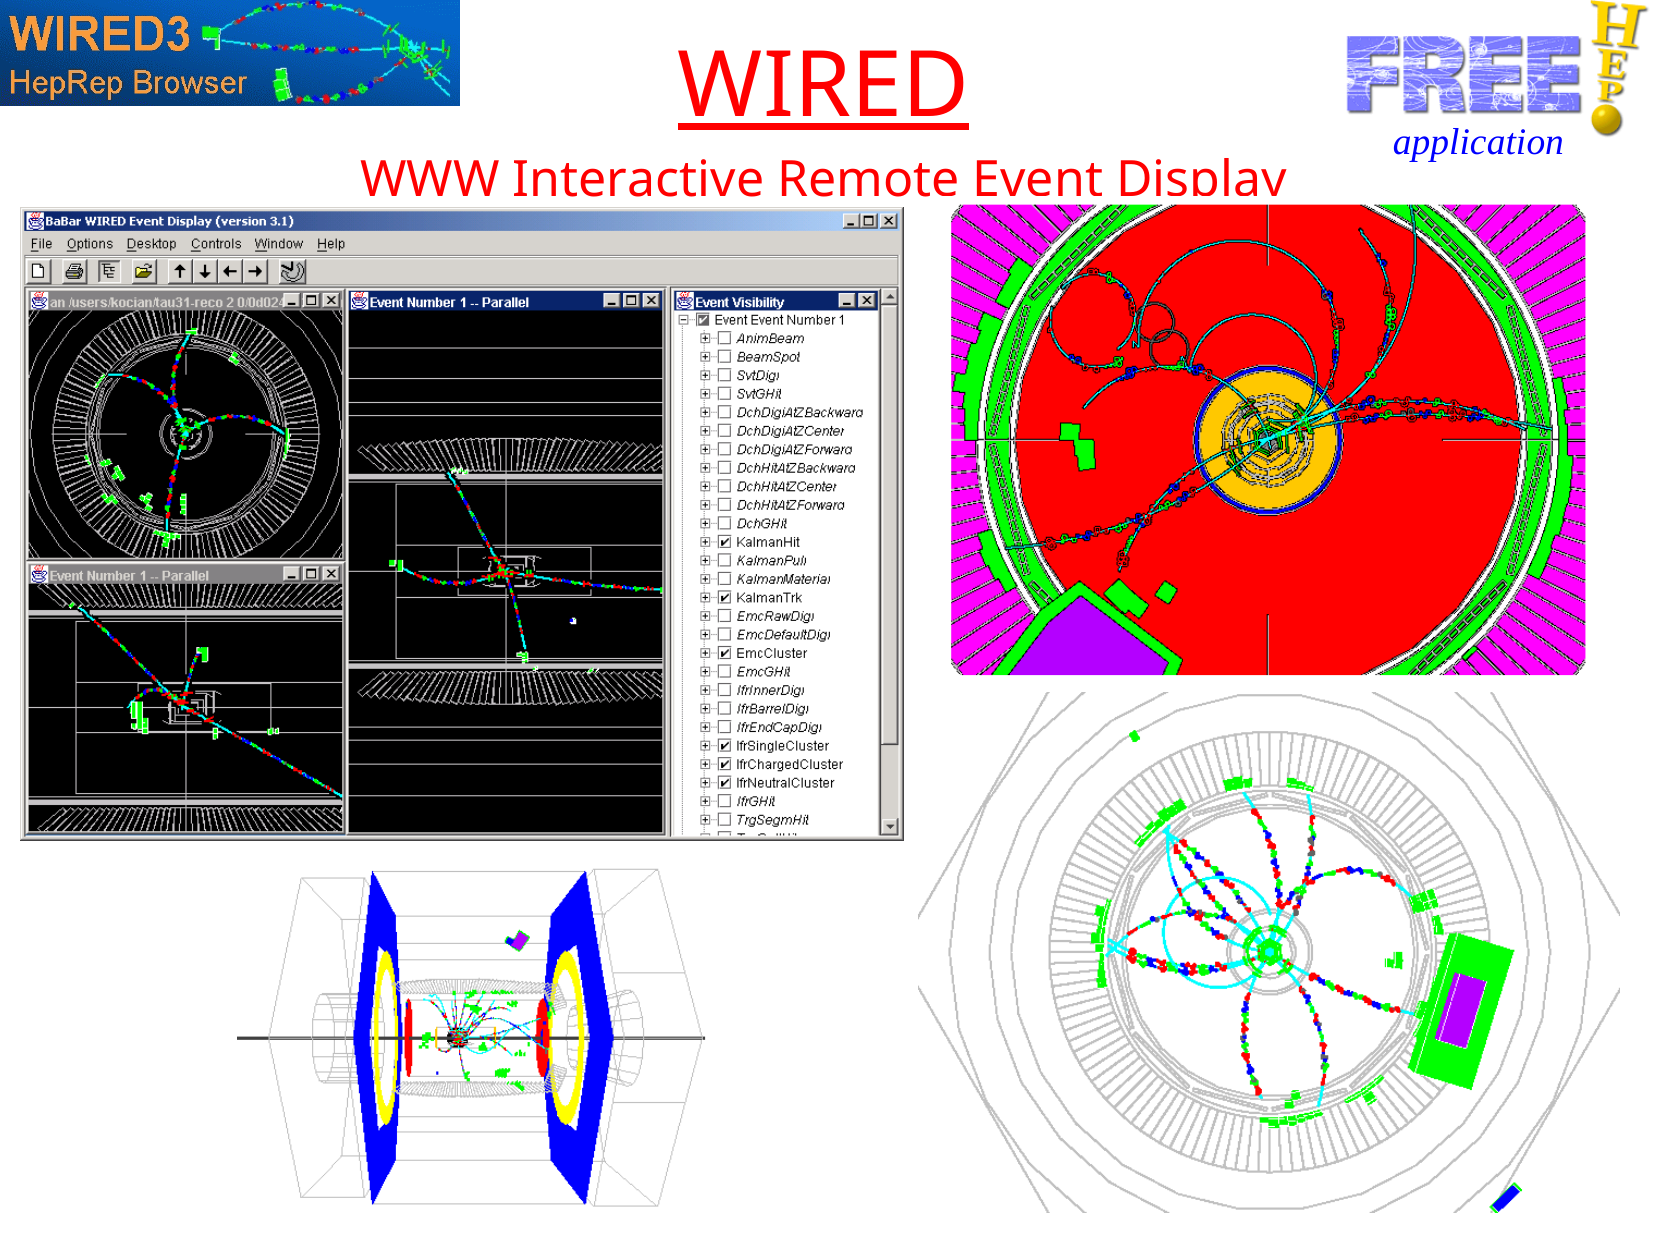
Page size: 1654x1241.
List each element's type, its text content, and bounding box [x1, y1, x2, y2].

picture [0, 0, 460, 106]
picture [1336, 0, 1654, 139]
picture [237, 859, 716, 1223]
picture [20, 207, 904, 841]
title WIRED WWW Interactive Remote Event Display [117, 11, 1530, 219]
picture [918, 692, 1620, 1213]
text_box application [1392, 121, 1560, 163]
picture [936, 196, 1592, 686]
